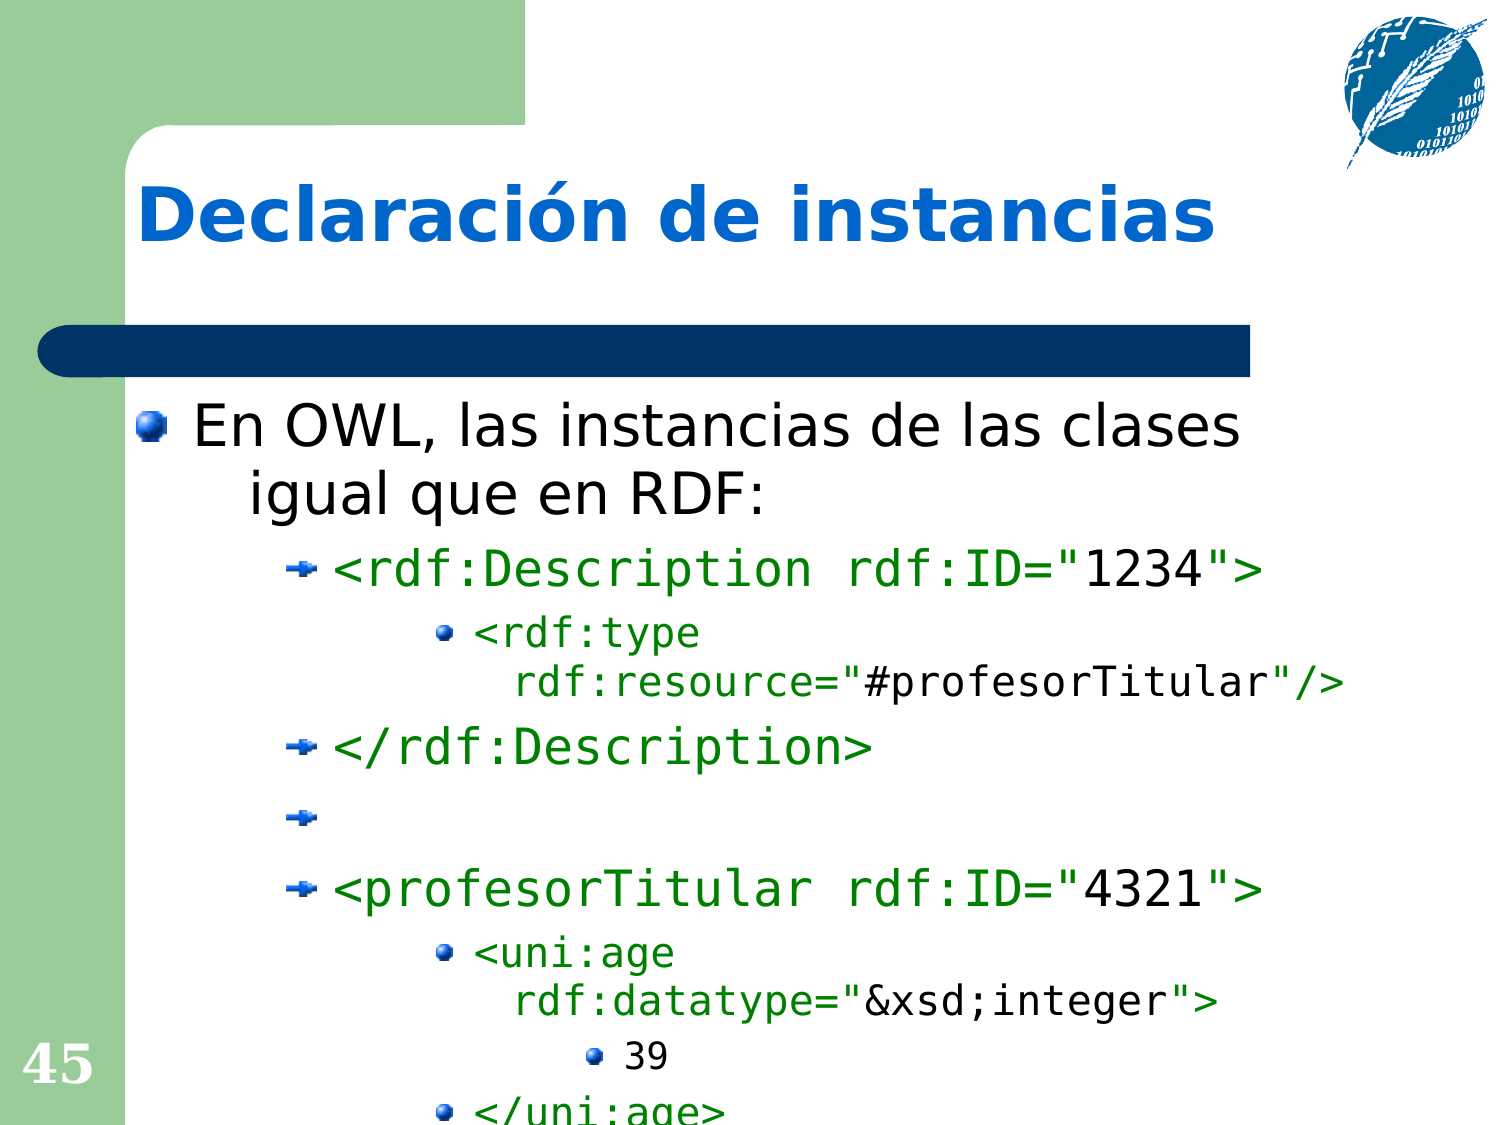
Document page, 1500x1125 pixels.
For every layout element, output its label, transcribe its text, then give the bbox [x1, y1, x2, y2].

picture [1427, 138, 1431, 148]
picture [436, 1115, 453, 1121]
picture [1341, 15, 1487, 172]
list En OWL, las instancias de las clases igual que en RDF: <rdf:Description rdf:ID="1234"> <rdf:type rdf:resource="#profesorTitular"/> </rdf:Description> <profesorTitular rdf:ID="4321"> <uni:age rdf:datatype="&xsd;integer"> 39 </uni:age> </profesorTitular> [136, 392, 1399, 1115]
picture [1416, 140, 1425, 149]
picture [1433, 139, 1440, 147]
title Declaración de instancias [135, 135, 1413, 301]
picture [1436, 127, 1450, 136]
